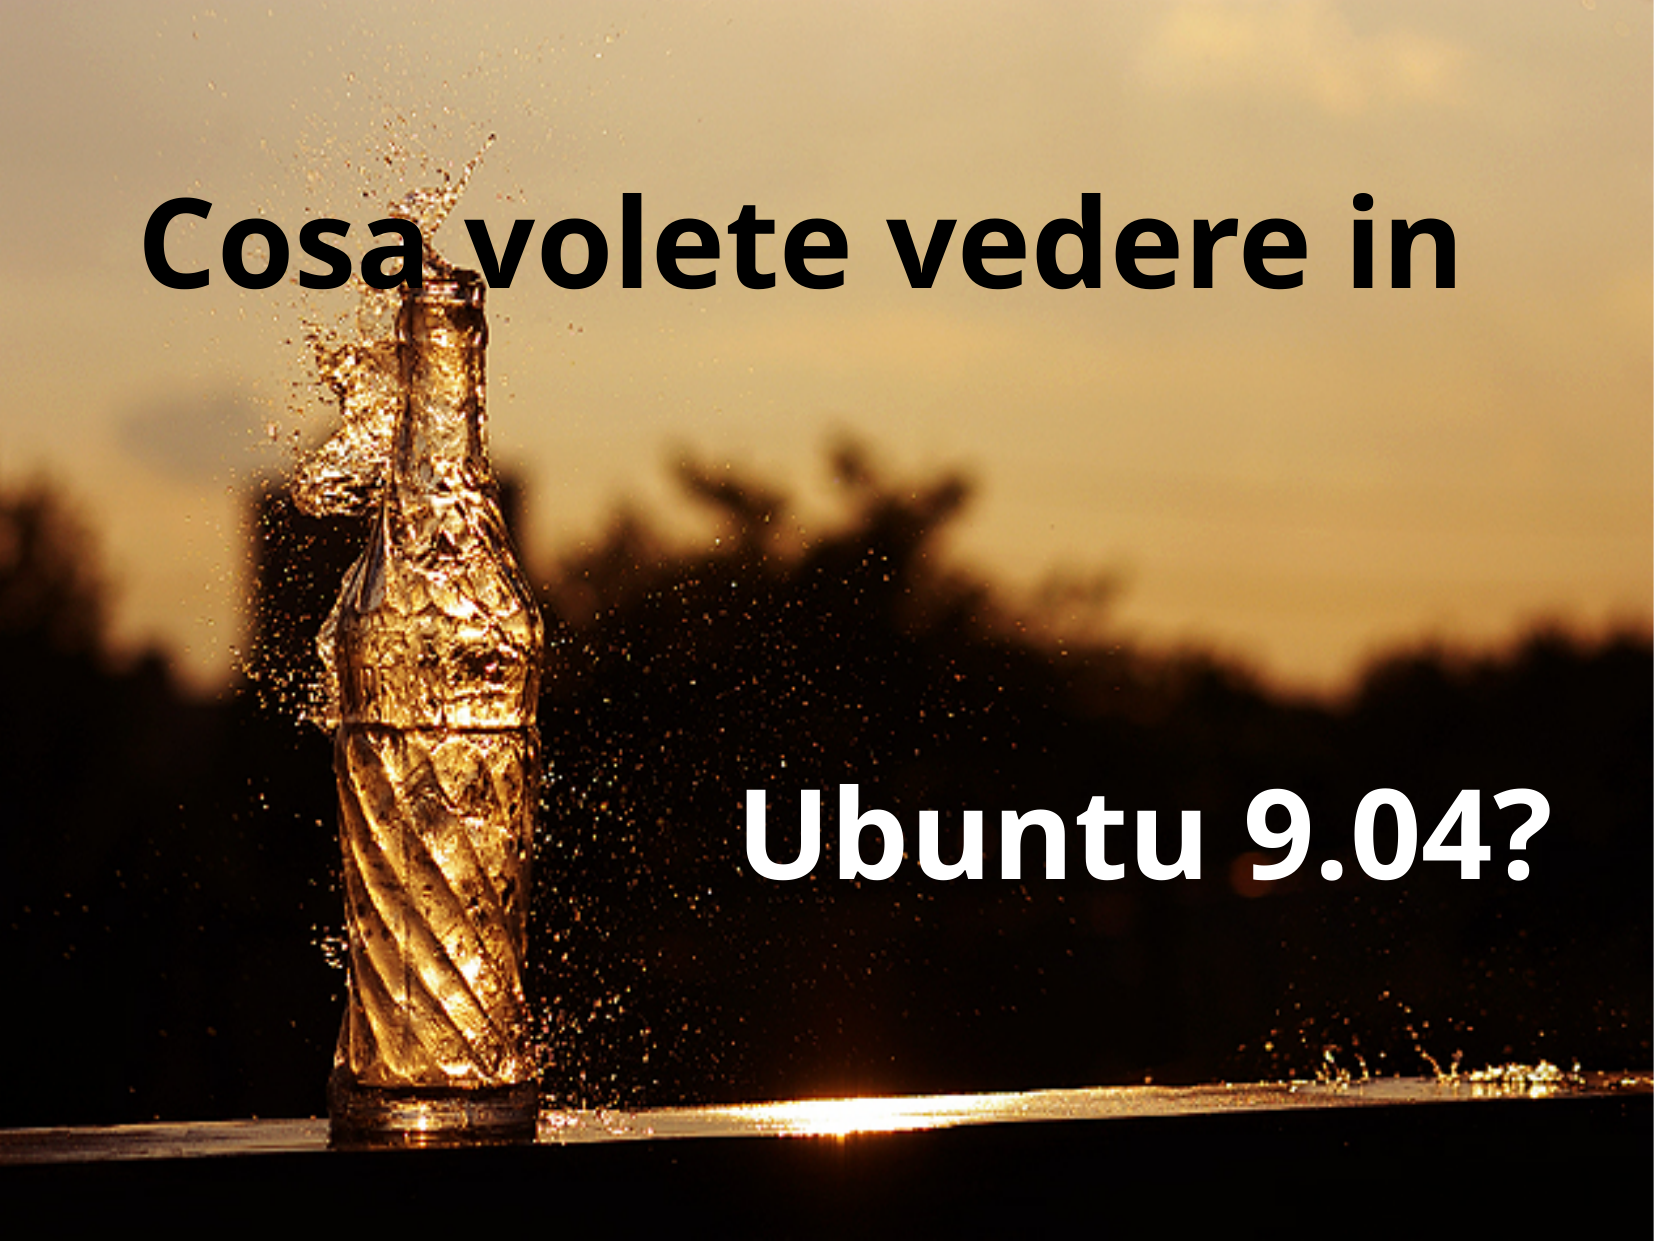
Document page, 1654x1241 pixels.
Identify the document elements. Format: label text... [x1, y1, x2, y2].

text_box Ubuntu 9.04? [721, 738, 1536, 899]
picture [0, 0, 1654, 1241]
text_box Cosa volete vedere in [122, 147, 1447, 308]
